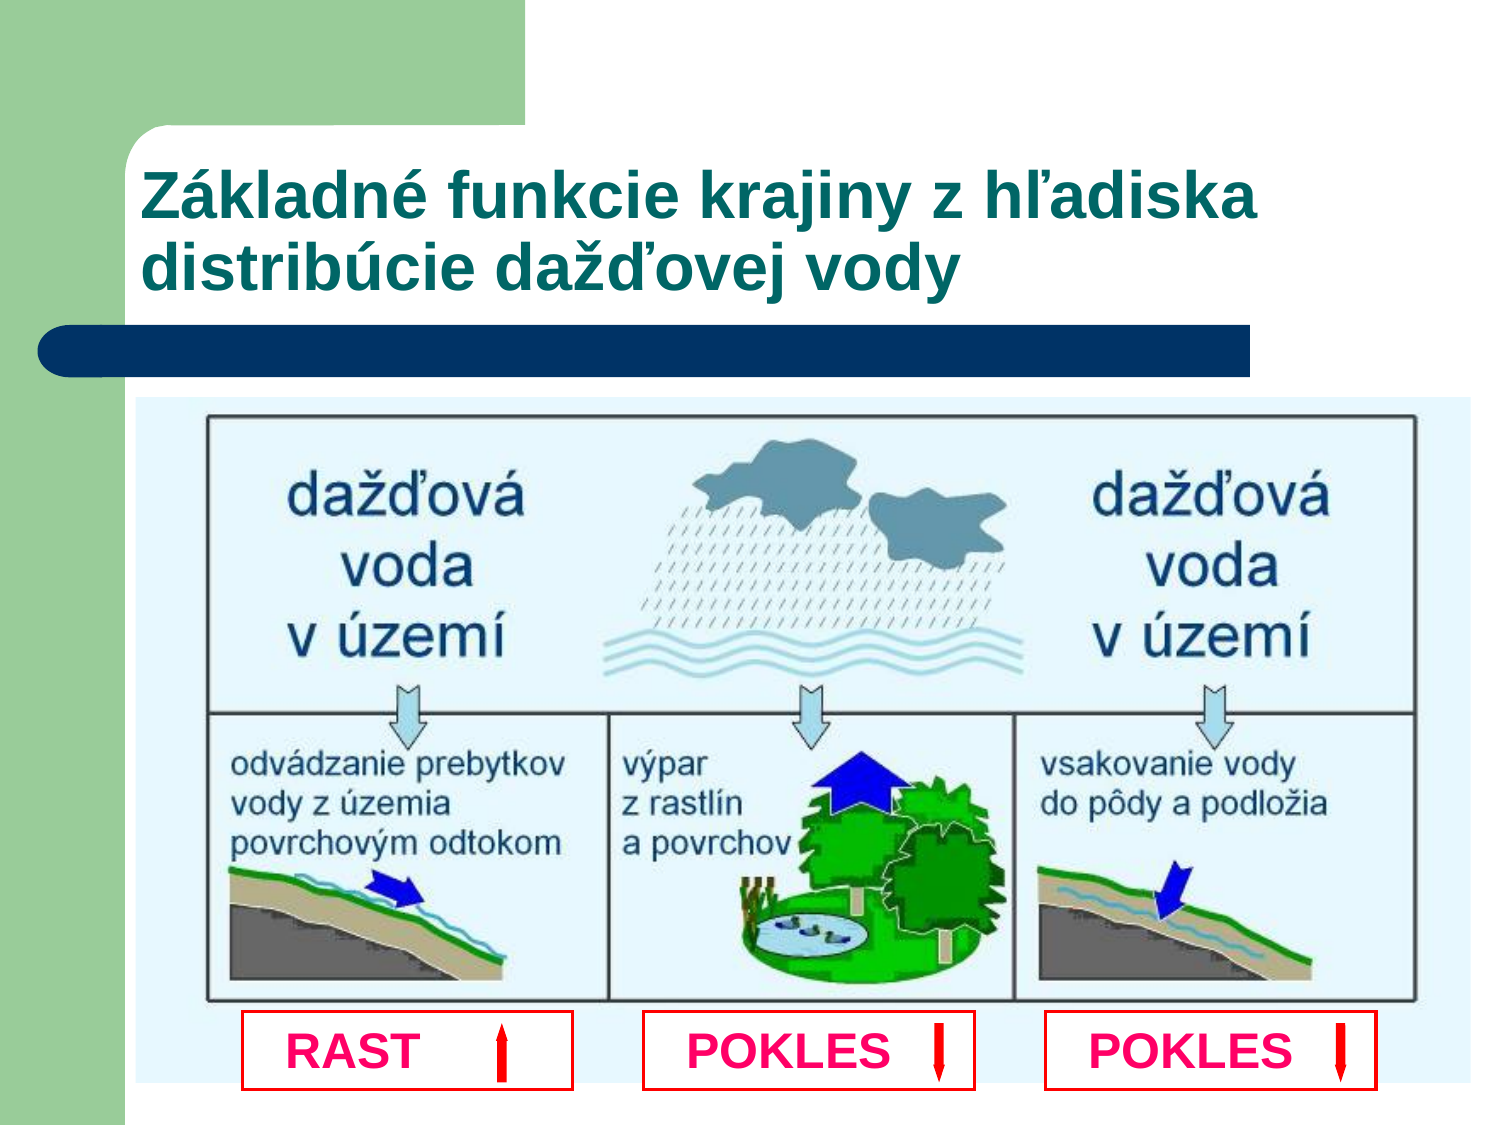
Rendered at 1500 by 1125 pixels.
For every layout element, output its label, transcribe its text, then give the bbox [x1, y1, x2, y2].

text_box POKLES [1045, 1011, 1377, 1090]
title Základné funkcie krajiny z hľadiska distribúcie dažďovej vody [125, 125, 1426, 313]
picture [135, 397, 1471, 1083]
text_box POKLES [643, 1011, 975, 1090]
text_box RAST [242, 1011, 573, 1090]
